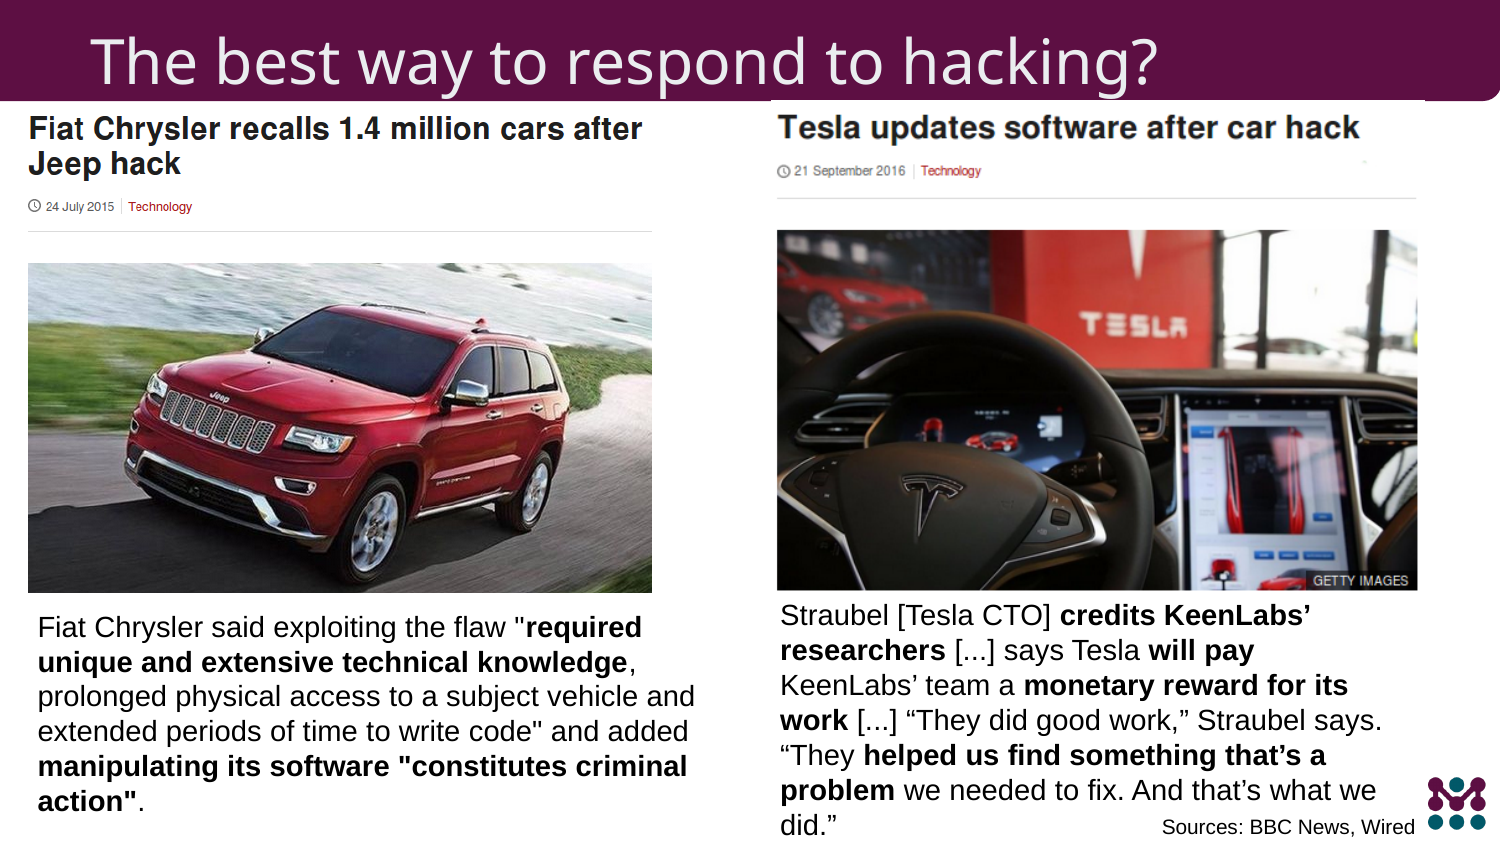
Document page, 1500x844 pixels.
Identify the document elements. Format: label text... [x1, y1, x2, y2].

picture [22, 105, 656, 592]
text_box Straubel [Tesla CTO] credits KeenLabs’ researchers [...] says Tesla will pay KeenLabs’ team a monetary reward for its work [...] “They did good work,” Straubel says. “They helped us find something that’s a problem we needed to fix. And that’s what we did.” [765, 581, 1409, 811]
picture [1413, 762, 1500, 844]
picture [771, 100, 1425, 598]
text_box Sources: BBC News, Wired [1146, 798, 1464, 844]
title The best way to respond to hacking? [75, 0, 1425, 112]
text_box Fiat Chrysler said exploiting the flaw "required unique and extensive technical knowledge, prolonged physical access to a subject vehicle and extended periods of time to write code" and added manipulating its software "constitutes criminal action". [22, 592, 747, 811]
